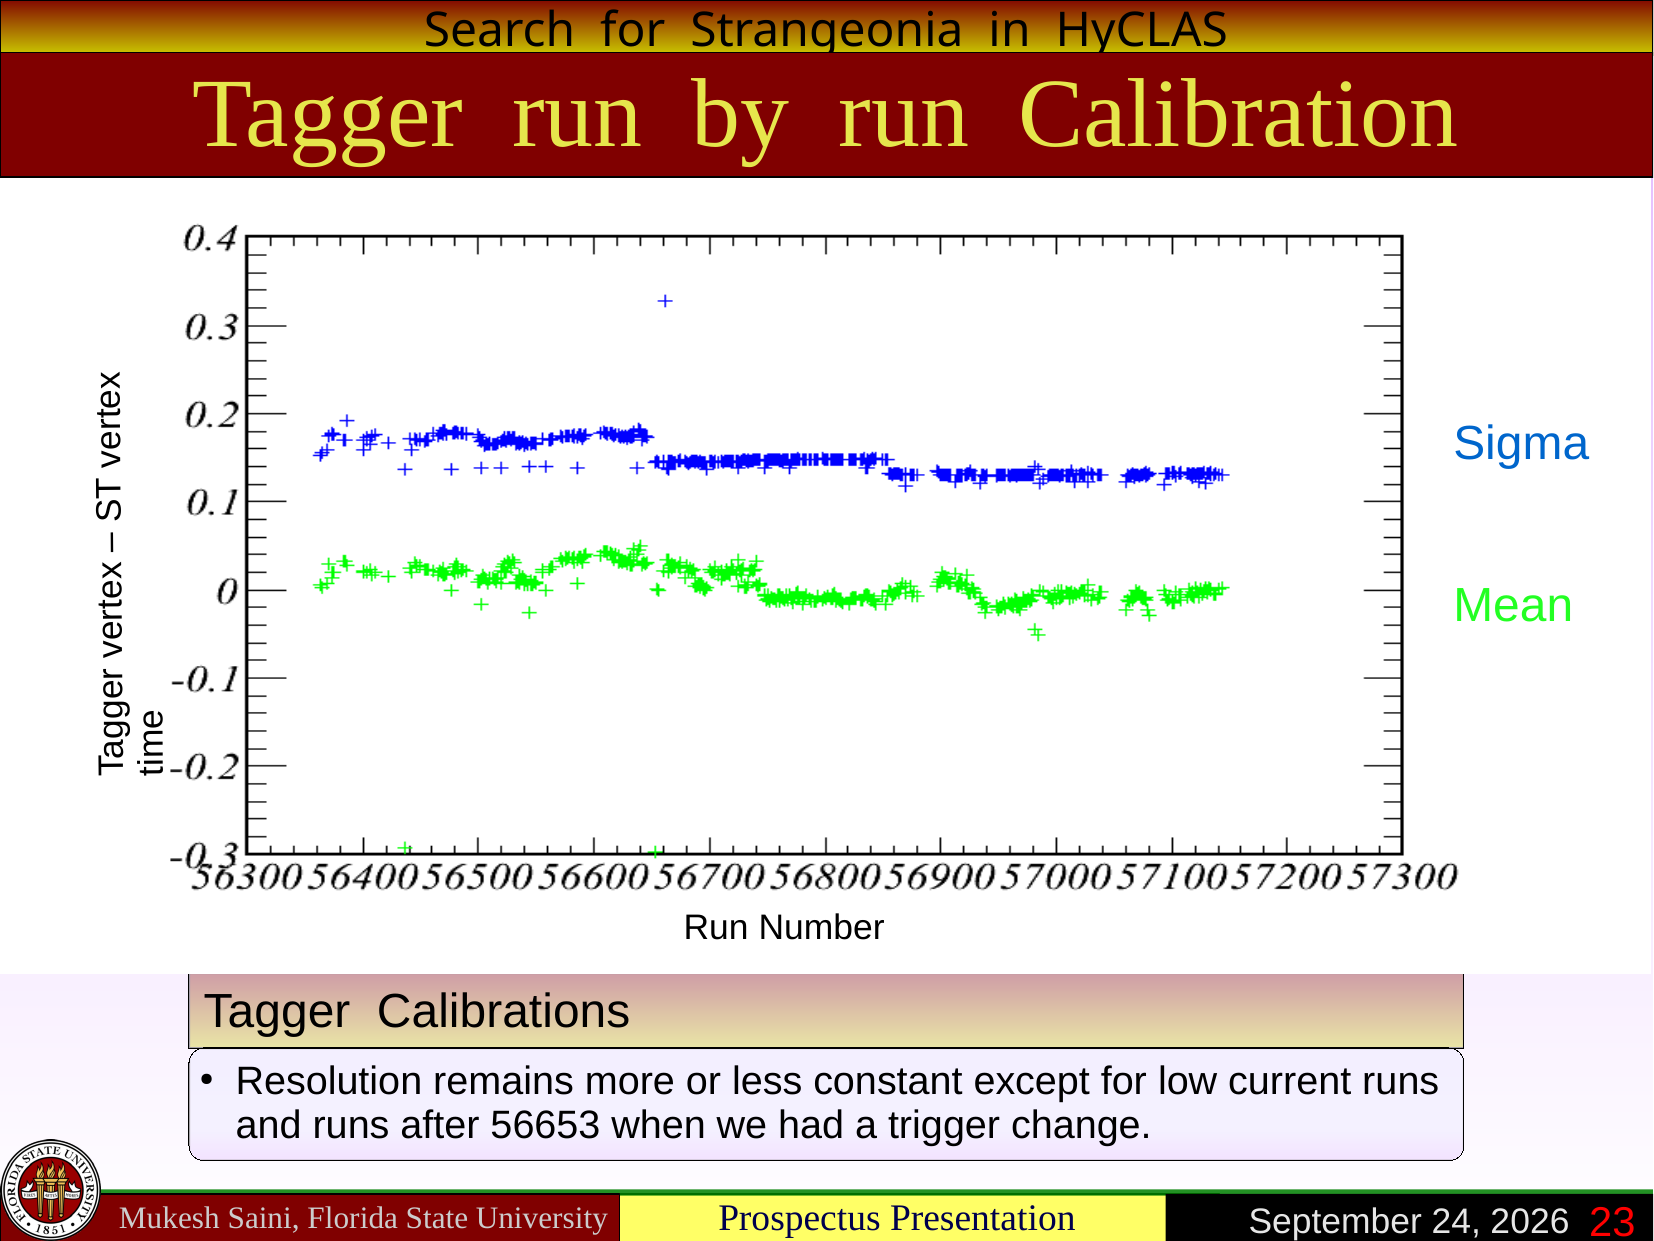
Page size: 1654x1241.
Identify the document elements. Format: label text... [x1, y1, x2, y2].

text_box [191, 1154, 1462, 1161]
picture [0, 1139, 101, 1241]
text_box Sigma Mean [1438, 409, 1605, 640]
text_box [195, 1047, 1458, 1051]
text_box Run Number [668, 900, 900, 955]
text_box Tagger run by run Calibration [178, 51, 1475, 175]
text_box Tagger vertex – ST vertex time [79, 294, 154, 792]
text_box Tagger Calibrations [188, 974, 1464, 1049]
text_box Resolution remains more or less constant except for low current runs and runs after 56653 when we had a trigger change. [184, 1051, 1469, 1154]
picture [0, 178, 1651, 974]
